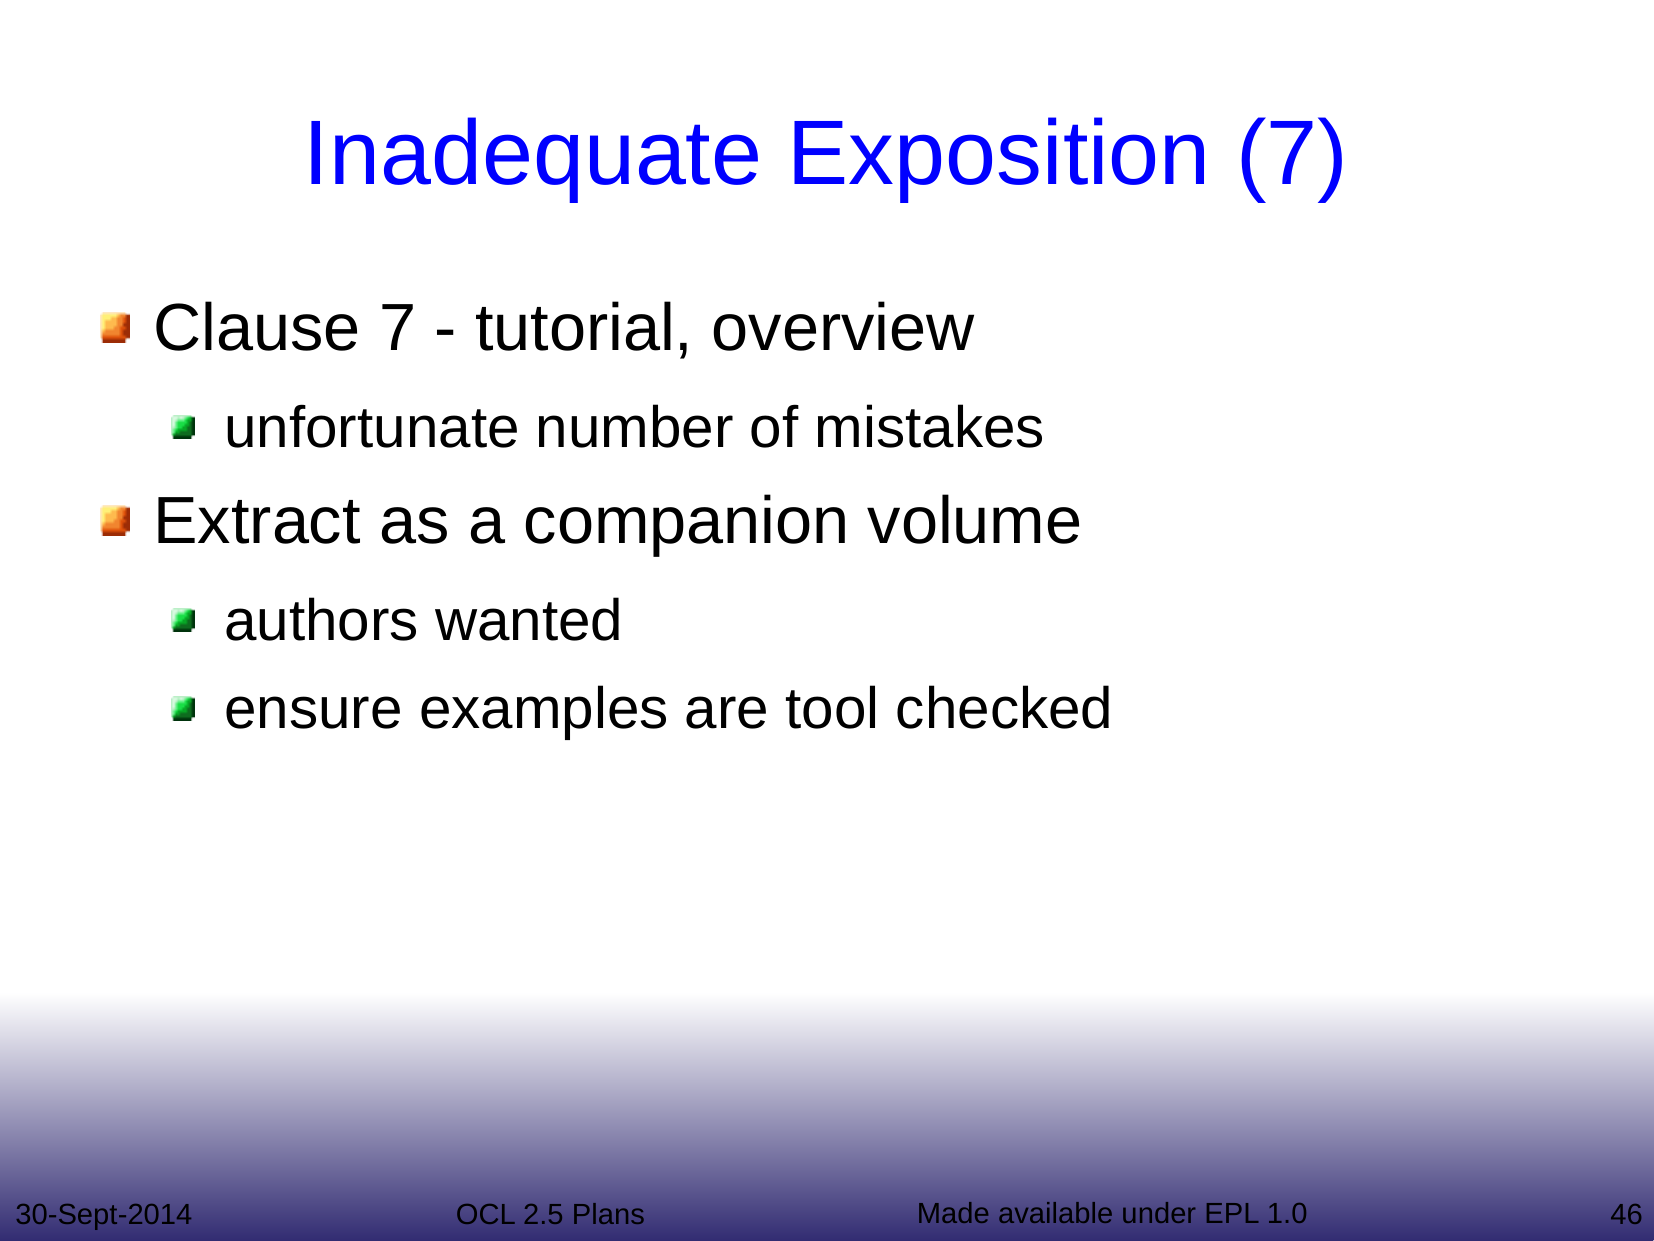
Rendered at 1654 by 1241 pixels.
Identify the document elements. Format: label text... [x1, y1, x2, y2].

title Inadequate Exposition (7) [82, 49, 1571, 257]
list Clause 7 - tutorial, overview unfortunate number of mistakes Extract as a companion volume authors wanted ensure examples are tool checked [82, 290, 1571, 1109]
